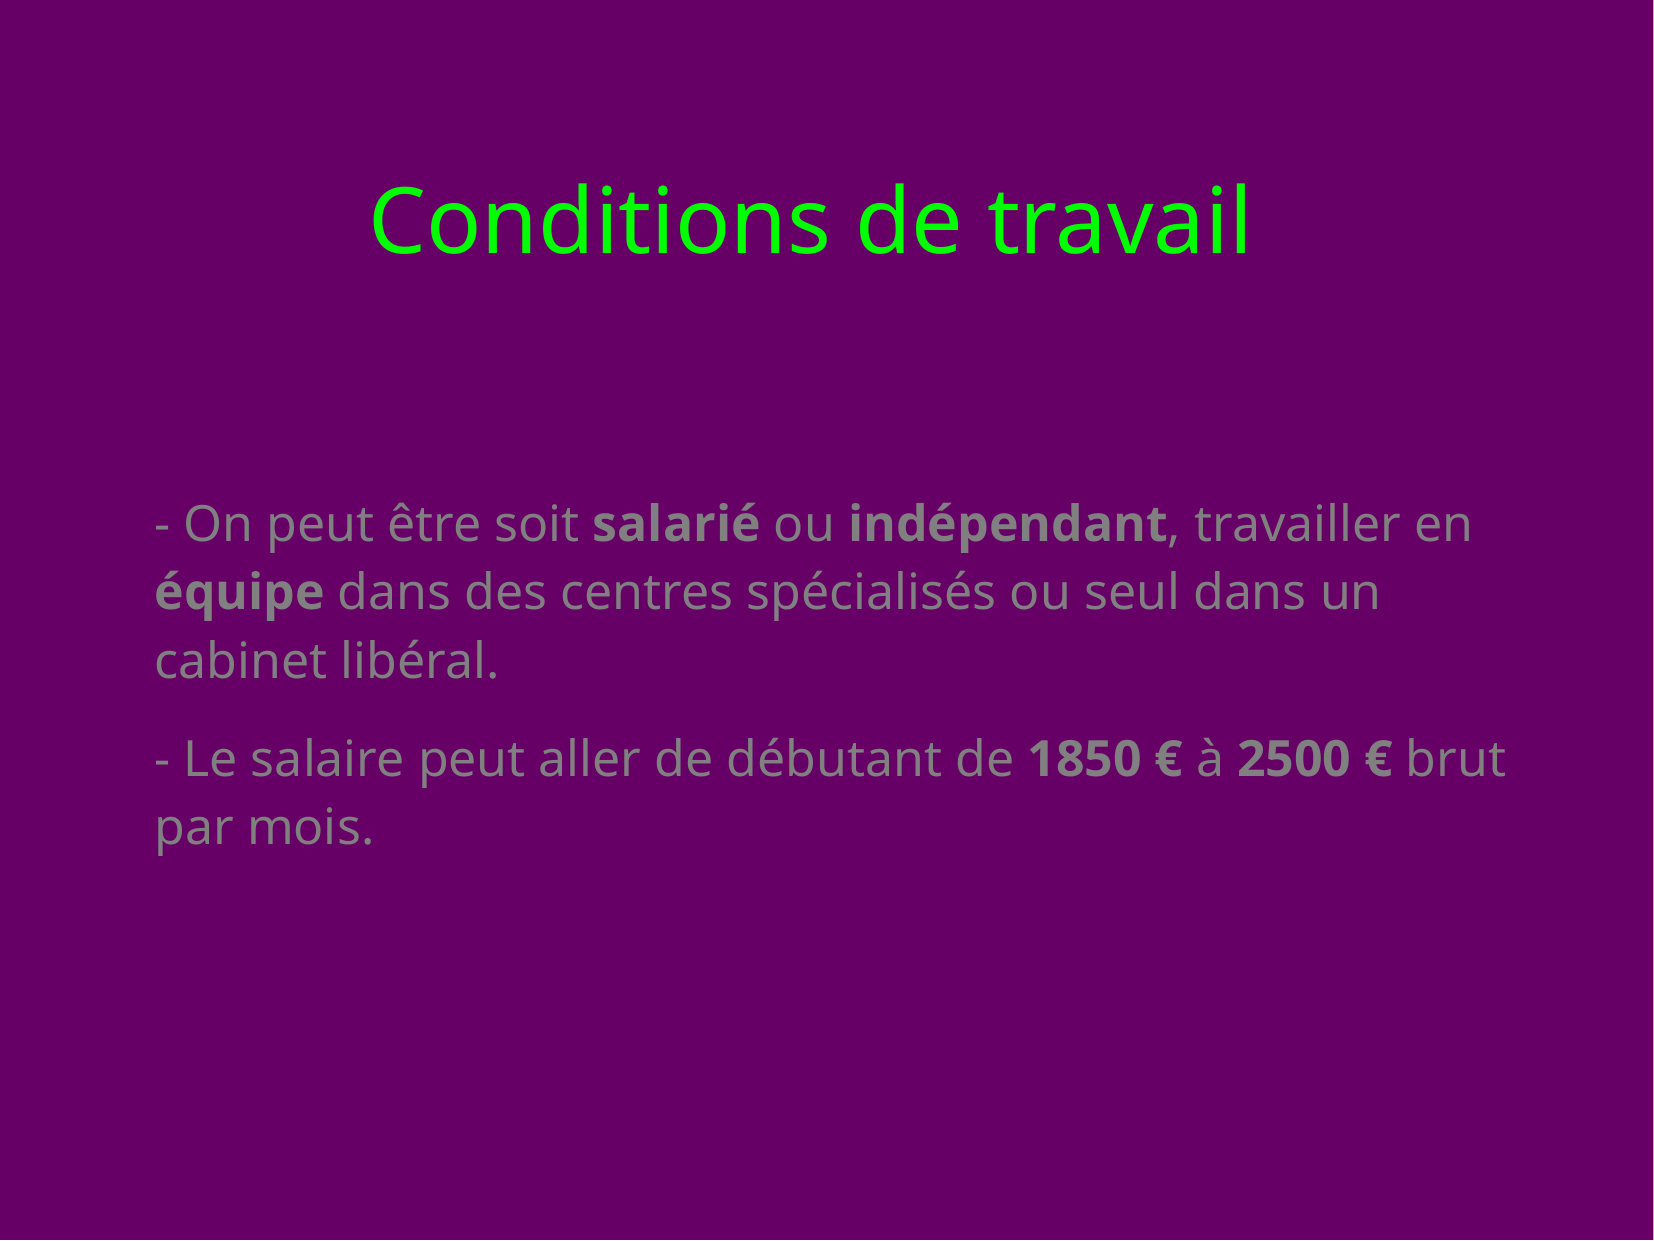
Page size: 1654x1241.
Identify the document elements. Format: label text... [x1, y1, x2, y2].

title Conditions de travail [88, 114, 1534, 322]
list - On peut être soit salarié ou indépendant, travailler en équipe dans des centres spécialisés ou seul dans un cabinet libéral. - Le salaire peut aller de débutant de 1850 € à 2500 € brut par mois. [154, 488, 1536, 1241]
